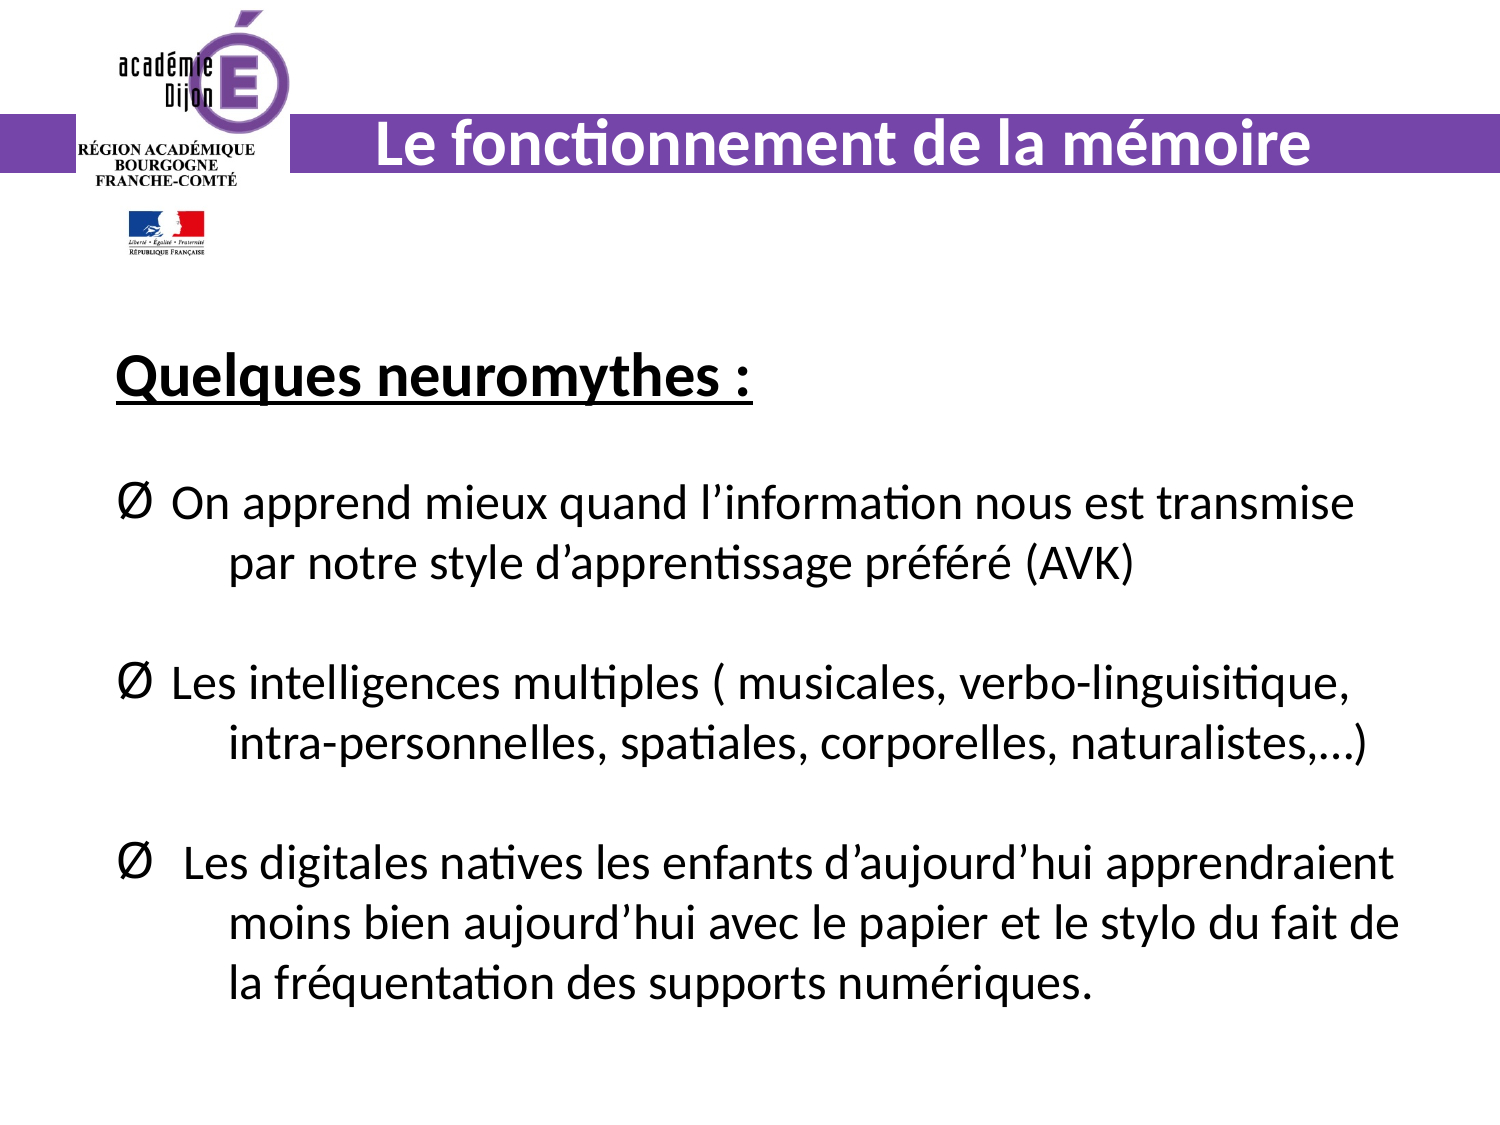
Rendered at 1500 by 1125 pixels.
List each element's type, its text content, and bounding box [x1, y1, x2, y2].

title Le fonctionnement de la mémoire [360, 45, 1426, 233]
text_box Quelques neuromythes : On apprend mieux quand l’information nous est transmise par notre style d’apprentissage préféré (AVK) Les intelligences multiples ( musicales, verbo-linguisitique, intra-personnelles, spatiales, corporelles, naturalistes,…) Les digitales natives les enfants d’aujourd’hui apprendraient moins bien aujourd’hui avec le papier et le stylo du fait de la fréquentation des supports numériques. [100, 326, 1426, 1024]
